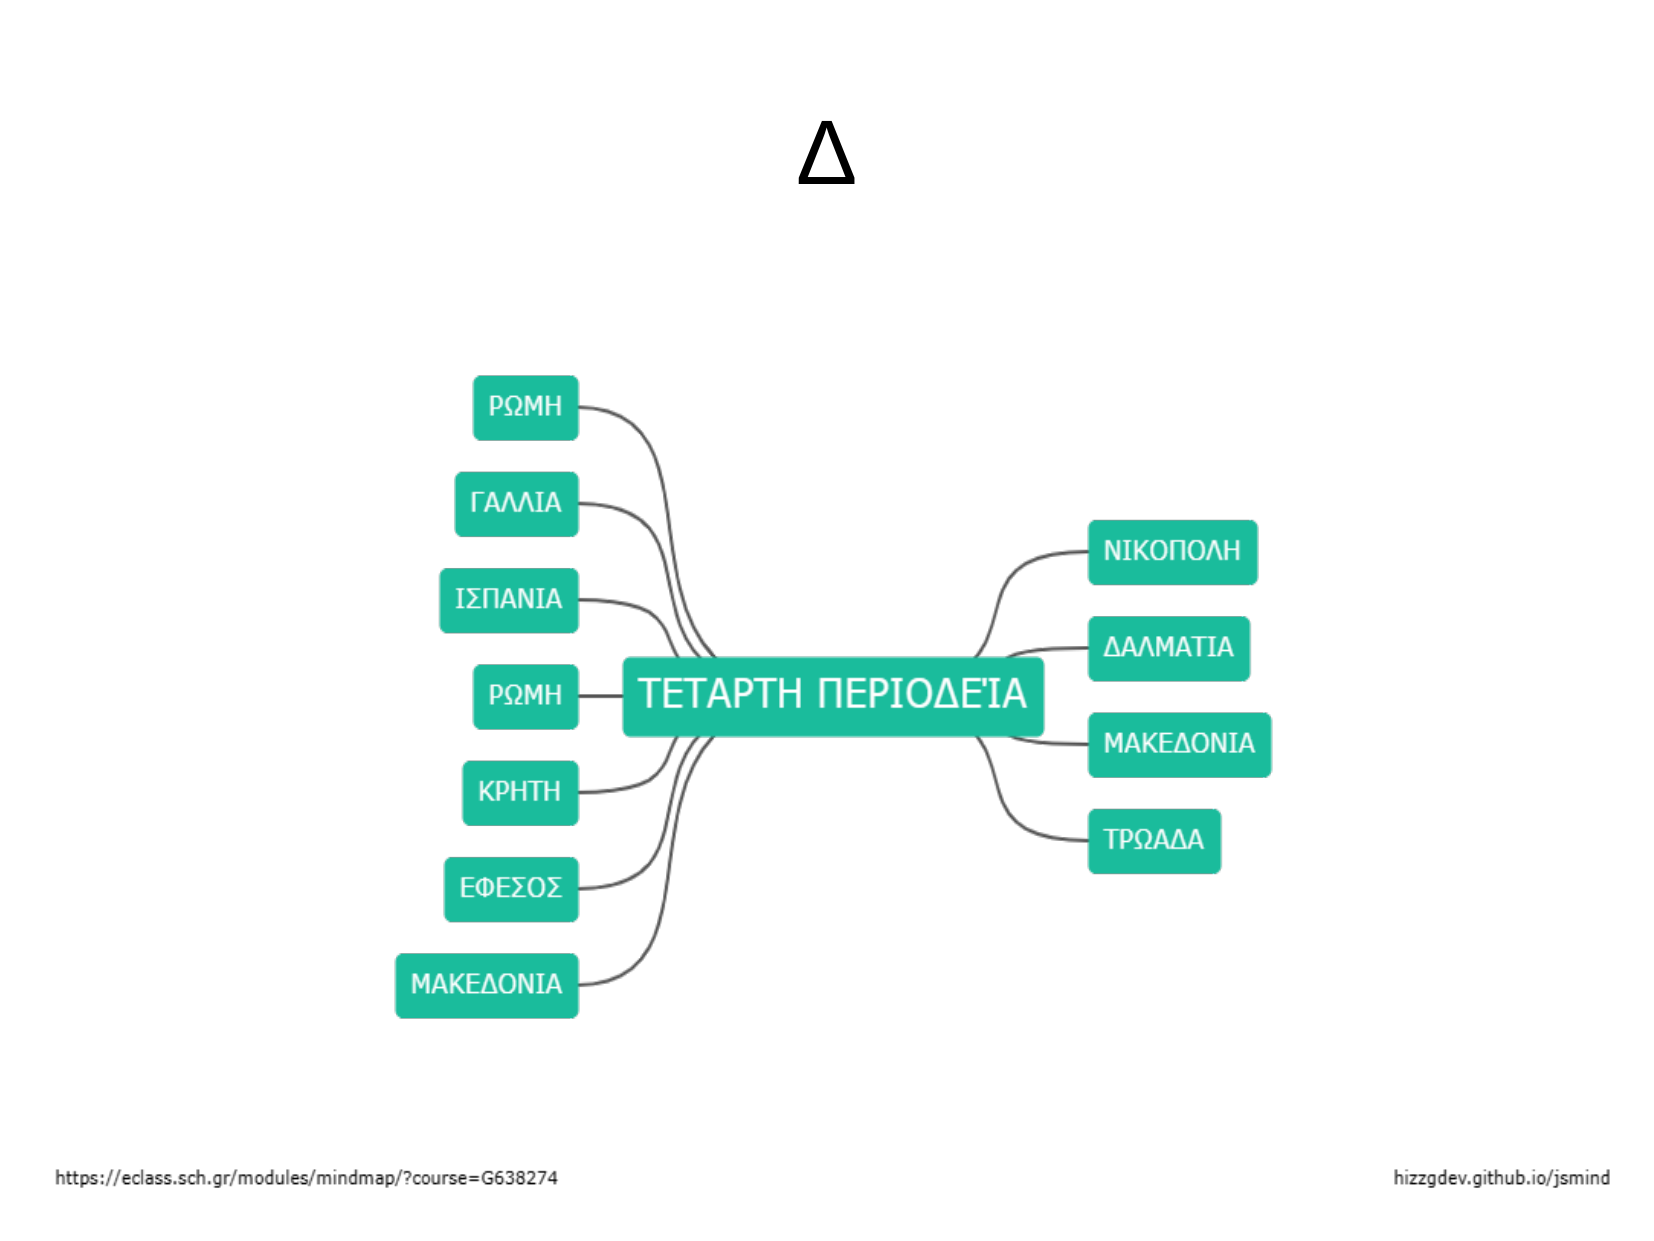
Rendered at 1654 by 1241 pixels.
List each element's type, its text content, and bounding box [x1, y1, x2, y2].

picture [47, 200, 1619, 1193]
title Δ [82, 49, 1571, 200]
